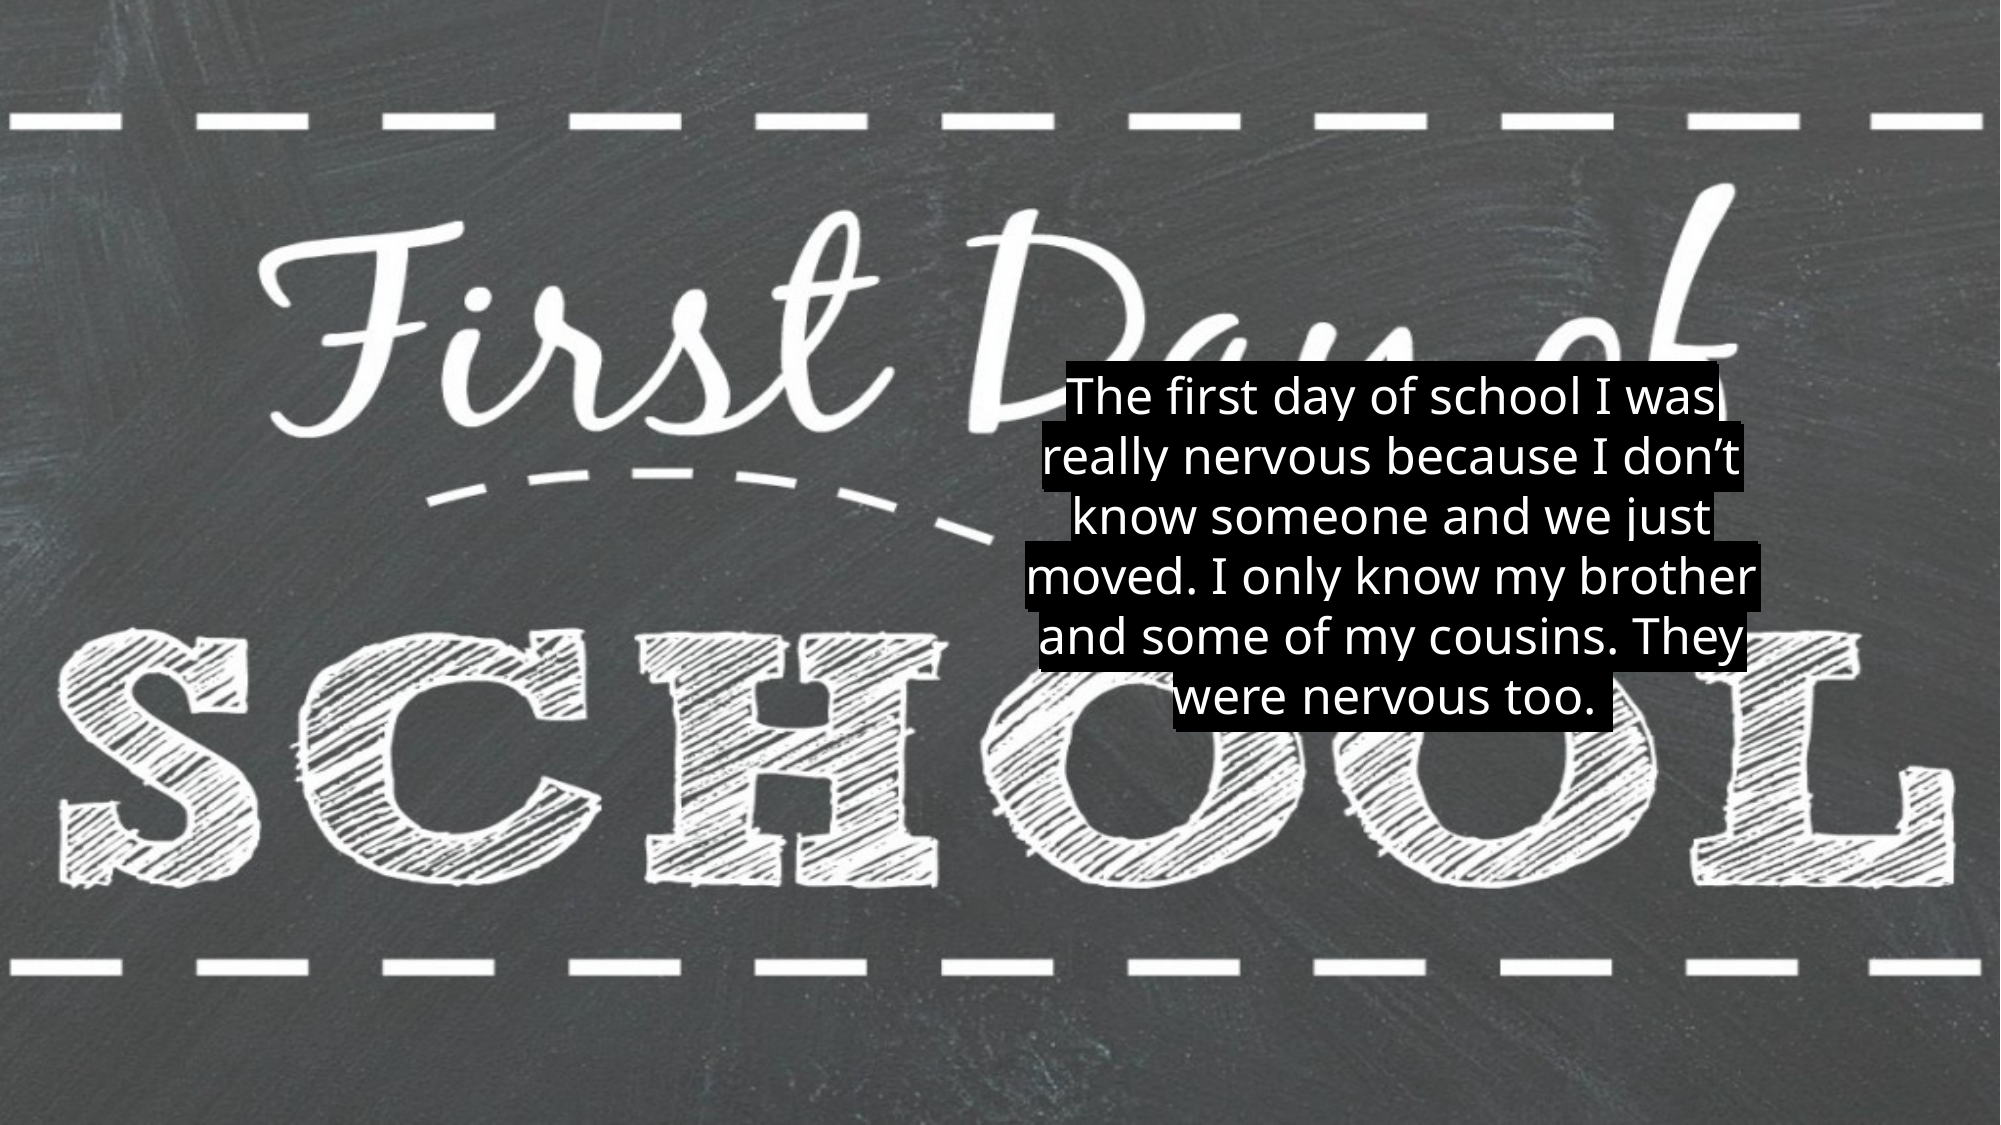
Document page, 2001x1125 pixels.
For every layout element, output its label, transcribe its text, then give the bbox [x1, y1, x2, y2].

text_box The first day of school I was really nervous because I don’t know someone and we just moved. I only know my brother and some of my cousins. They were nervous too. [982, 357, 1802, 732]
picture [0, 0, 2000, 1125]
